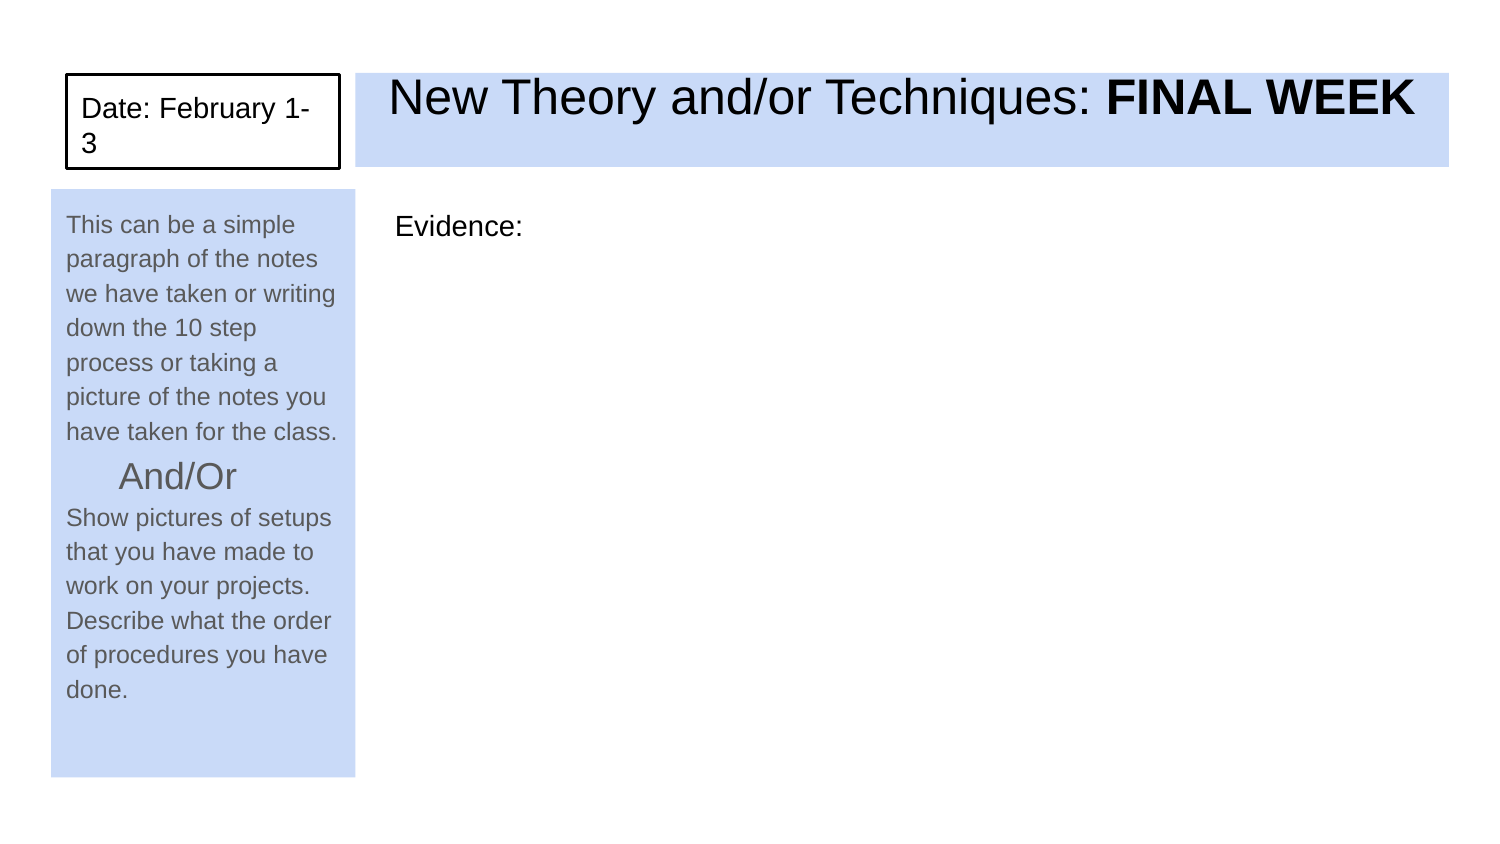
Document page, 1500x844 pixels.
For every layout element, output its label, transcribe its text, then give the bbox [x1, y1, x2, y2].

list This can be a simple paragraph of the notes we have taken or writing down the 10 step process or taking a picture of the notes you have taken for the class. And/Or Show pictures of setups that you have made to work on your projects. Describe what the order of procedures you have done. [51, 189, 356, 778]
text_box Evidence: [379, 191, 1449, 781]
text_box Date: February 1-3 [66, 74, 340, 169]
title New Theory and/or Techniques: FINAL WEEK [355, 72, 1449, 167]
